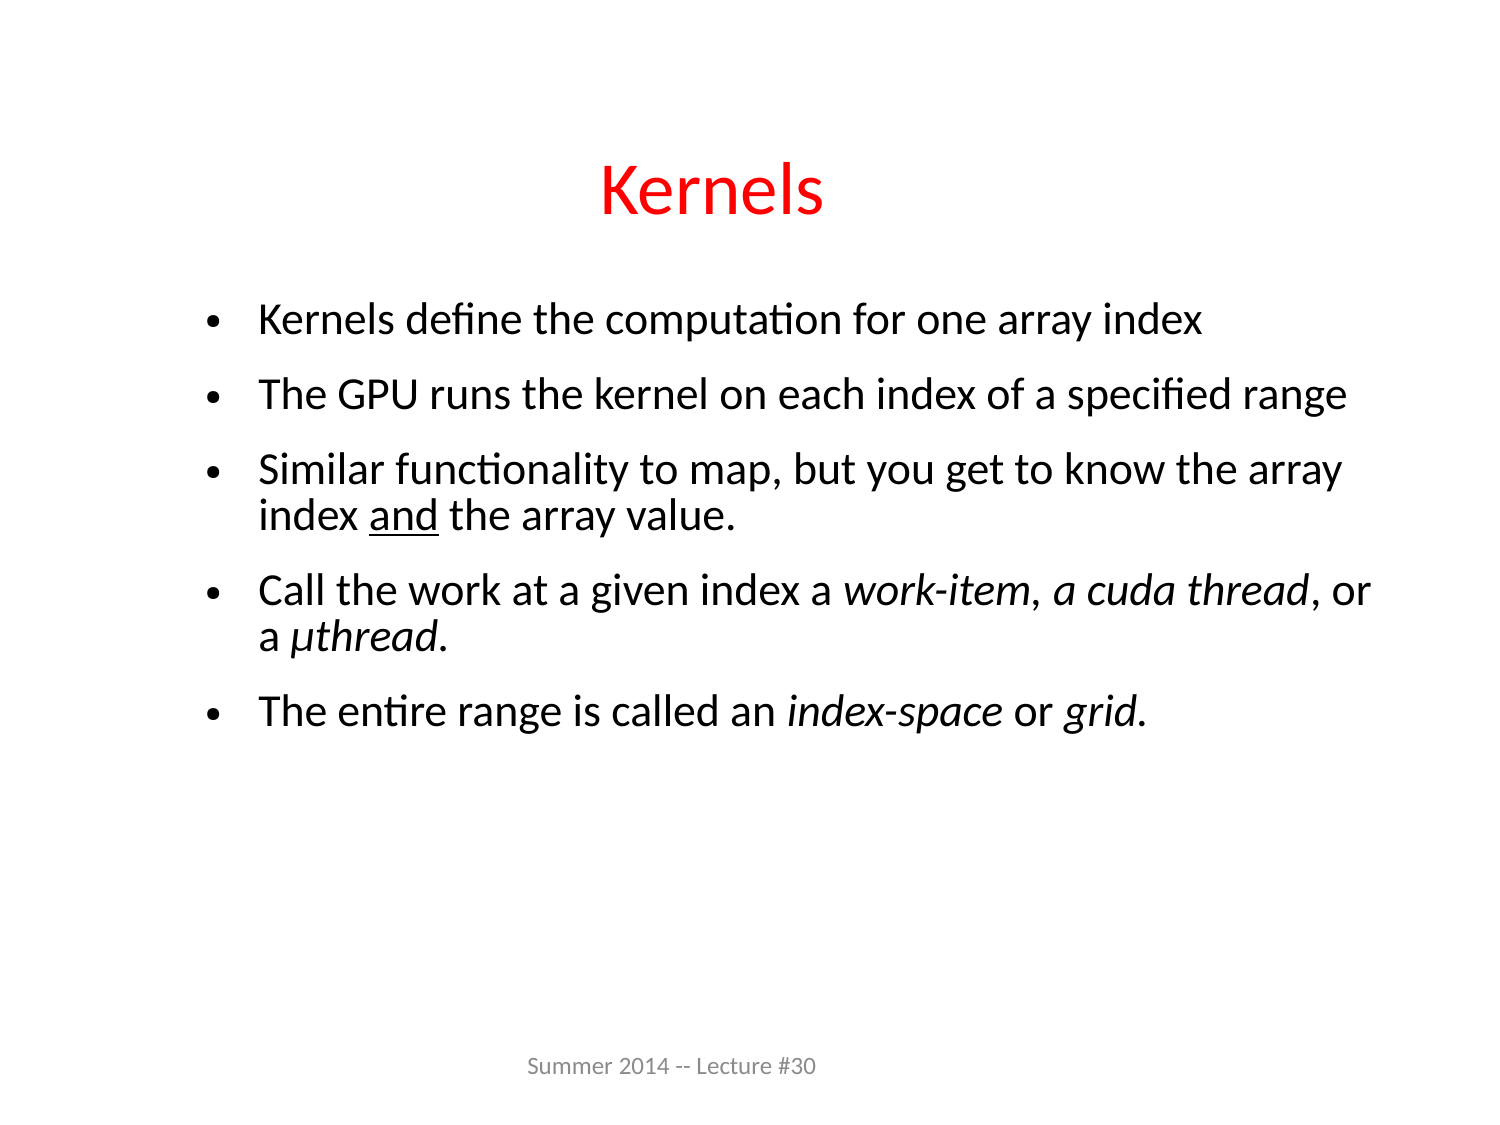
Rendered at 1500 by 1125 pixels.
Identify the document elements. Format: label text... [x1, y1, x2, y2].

list Kernels define the computation for one array index The GPU runs the kernel on each index of a specified range Similar functionality to map, but you get to know the array index and the array value. Call the work at a given index a work-item, a cuda thread, or a µthread. The entire range is called an index-space or grid. [187, 299, 1388, 976]
title Kernels [75, 75, 1351, 317]
